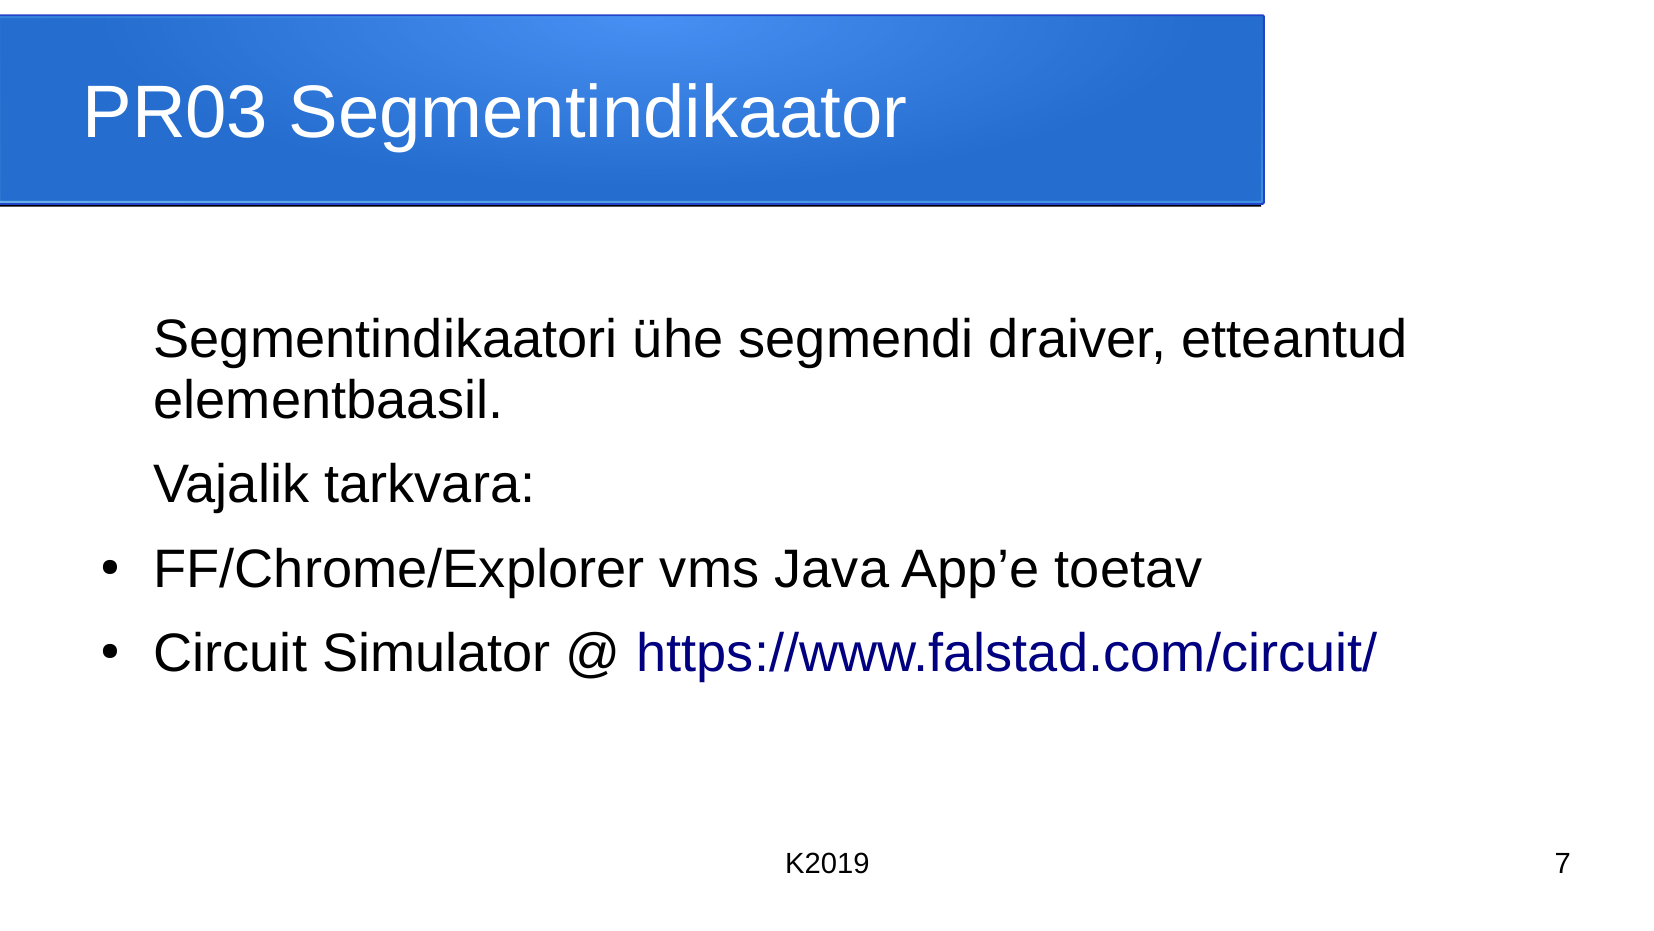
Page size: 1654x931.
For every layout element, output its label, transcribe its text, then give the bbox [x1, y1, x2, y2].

title PR03 Segmentindikaator [82, 35, 1235, 189]
list Segmentindikaatori ühe segmendi draiver, etteantud elementbaasil. Vajalik tarkvara: FF/Chrome/Explorer vms Java App’e toetav Circuit Simulator @ https://www.falstad.com/circuit/ [82, 224, 1571, 764]
